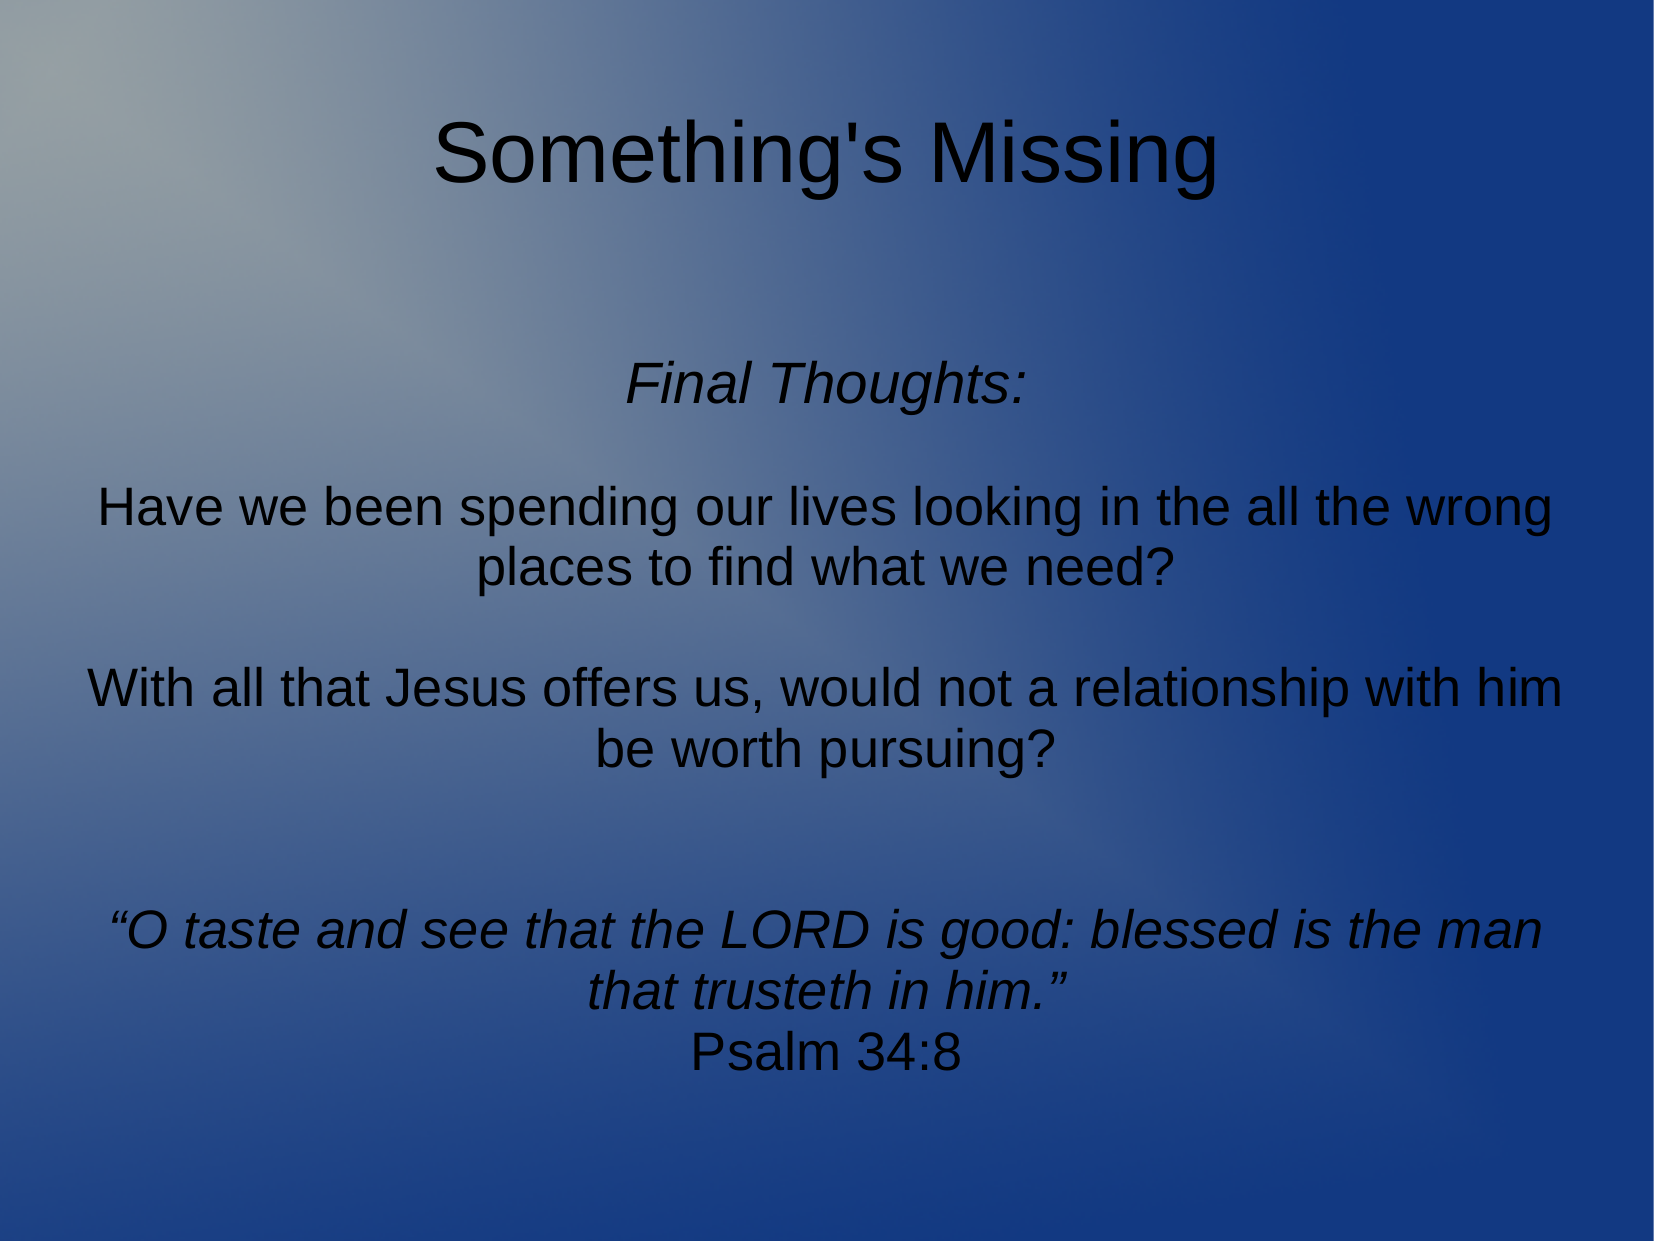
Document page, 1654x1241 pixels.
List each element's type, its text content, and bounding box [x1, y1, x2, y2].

subtitle Final Thoughts: Have we been spending our lives looking in the all the wrong places to find what we need? With all that Jesus offers us, would not a relationship with him be worth pursuing? “O taste and see that the LORD is good: blessed is the man that trusteth in him.” Psalm 34:8 [82, 290, 1571, 1109]
picture [0, 0, 1654, 1241]
title Something's Missing [82, 49, 1571, 257]
